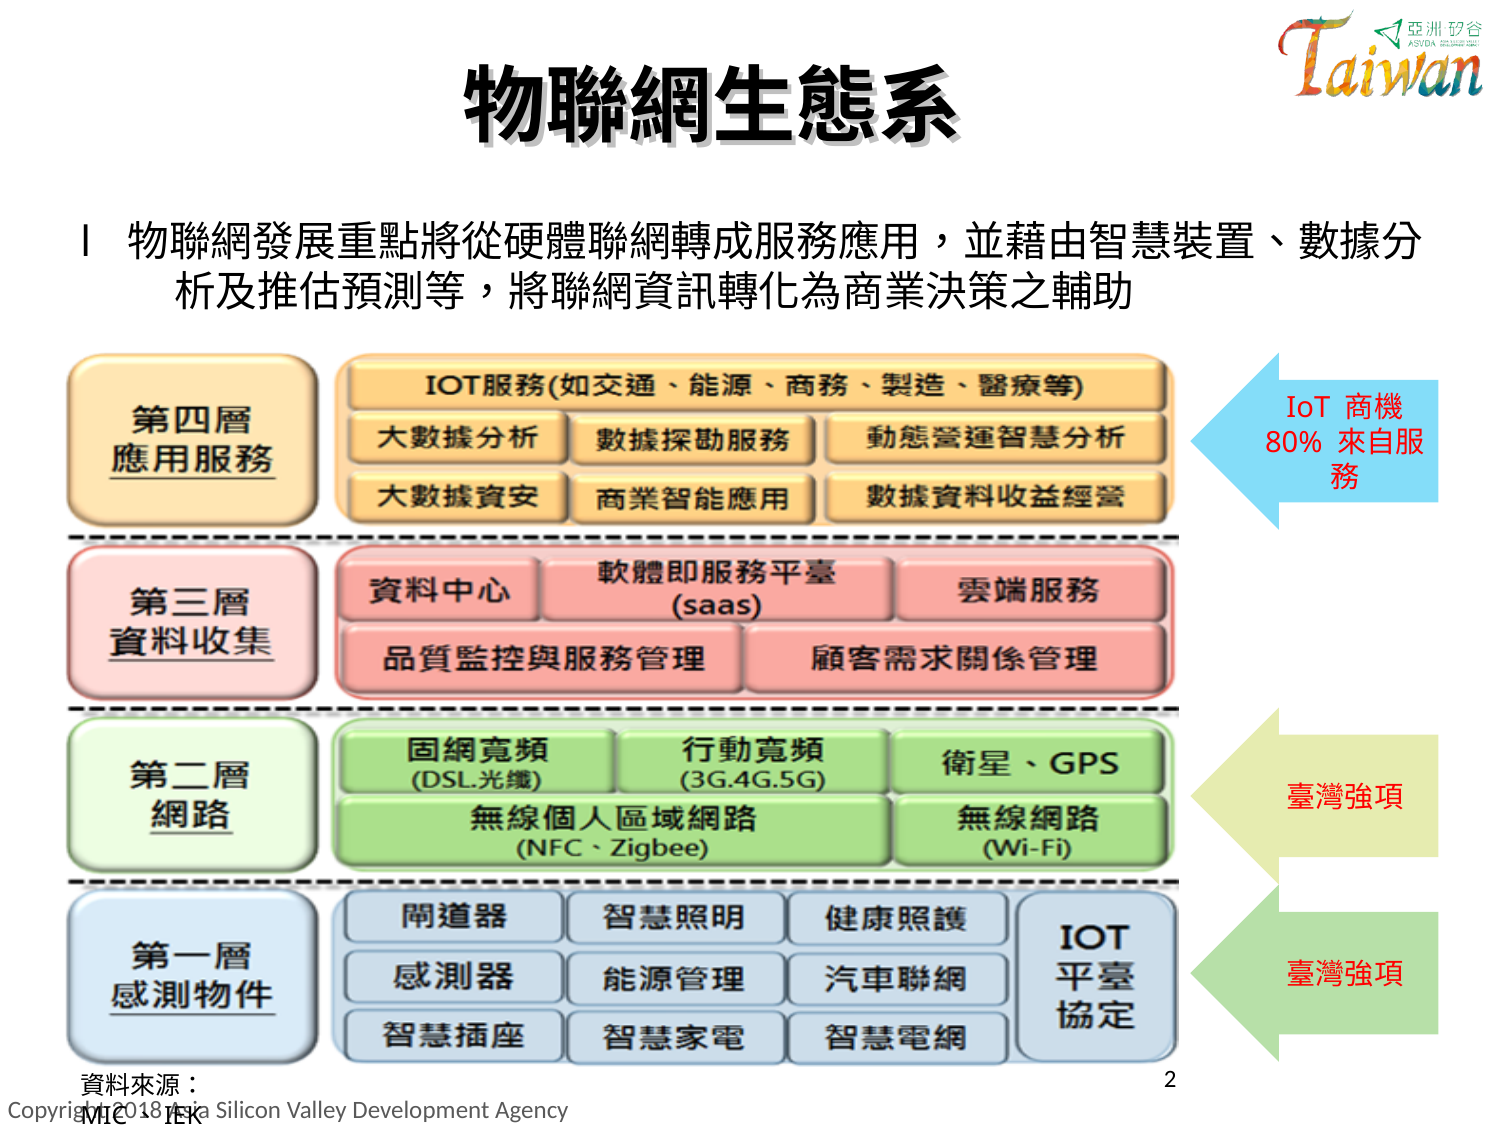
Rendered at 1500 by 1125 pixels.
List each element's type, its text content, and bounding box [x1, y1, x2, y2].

picture [65, 352, 1179, 1067]
text_box 臺灣強項 [1190, 885, 1439, 1047]
text_box IoT 商機 80% 來自服務 [1190, 352, 1439, 530]
text_box 資料來源：MIC、IEK [65, 1062, 337, 1109]
text_box 1 [1148, 1047, 1487, 1108]
text_box 物聯網發展重點將從硬體聯網轉成服務應用，並藉由智慧裝置、數據分析及推估預測等，將聯網資訊轉化為商業決策之輔助 [65, 207, 1438, 323]
title 物聯網生態系 [65, 0, 1360, 207]
text_box 臺灣強項 [1190, 707, 1439, 885]
